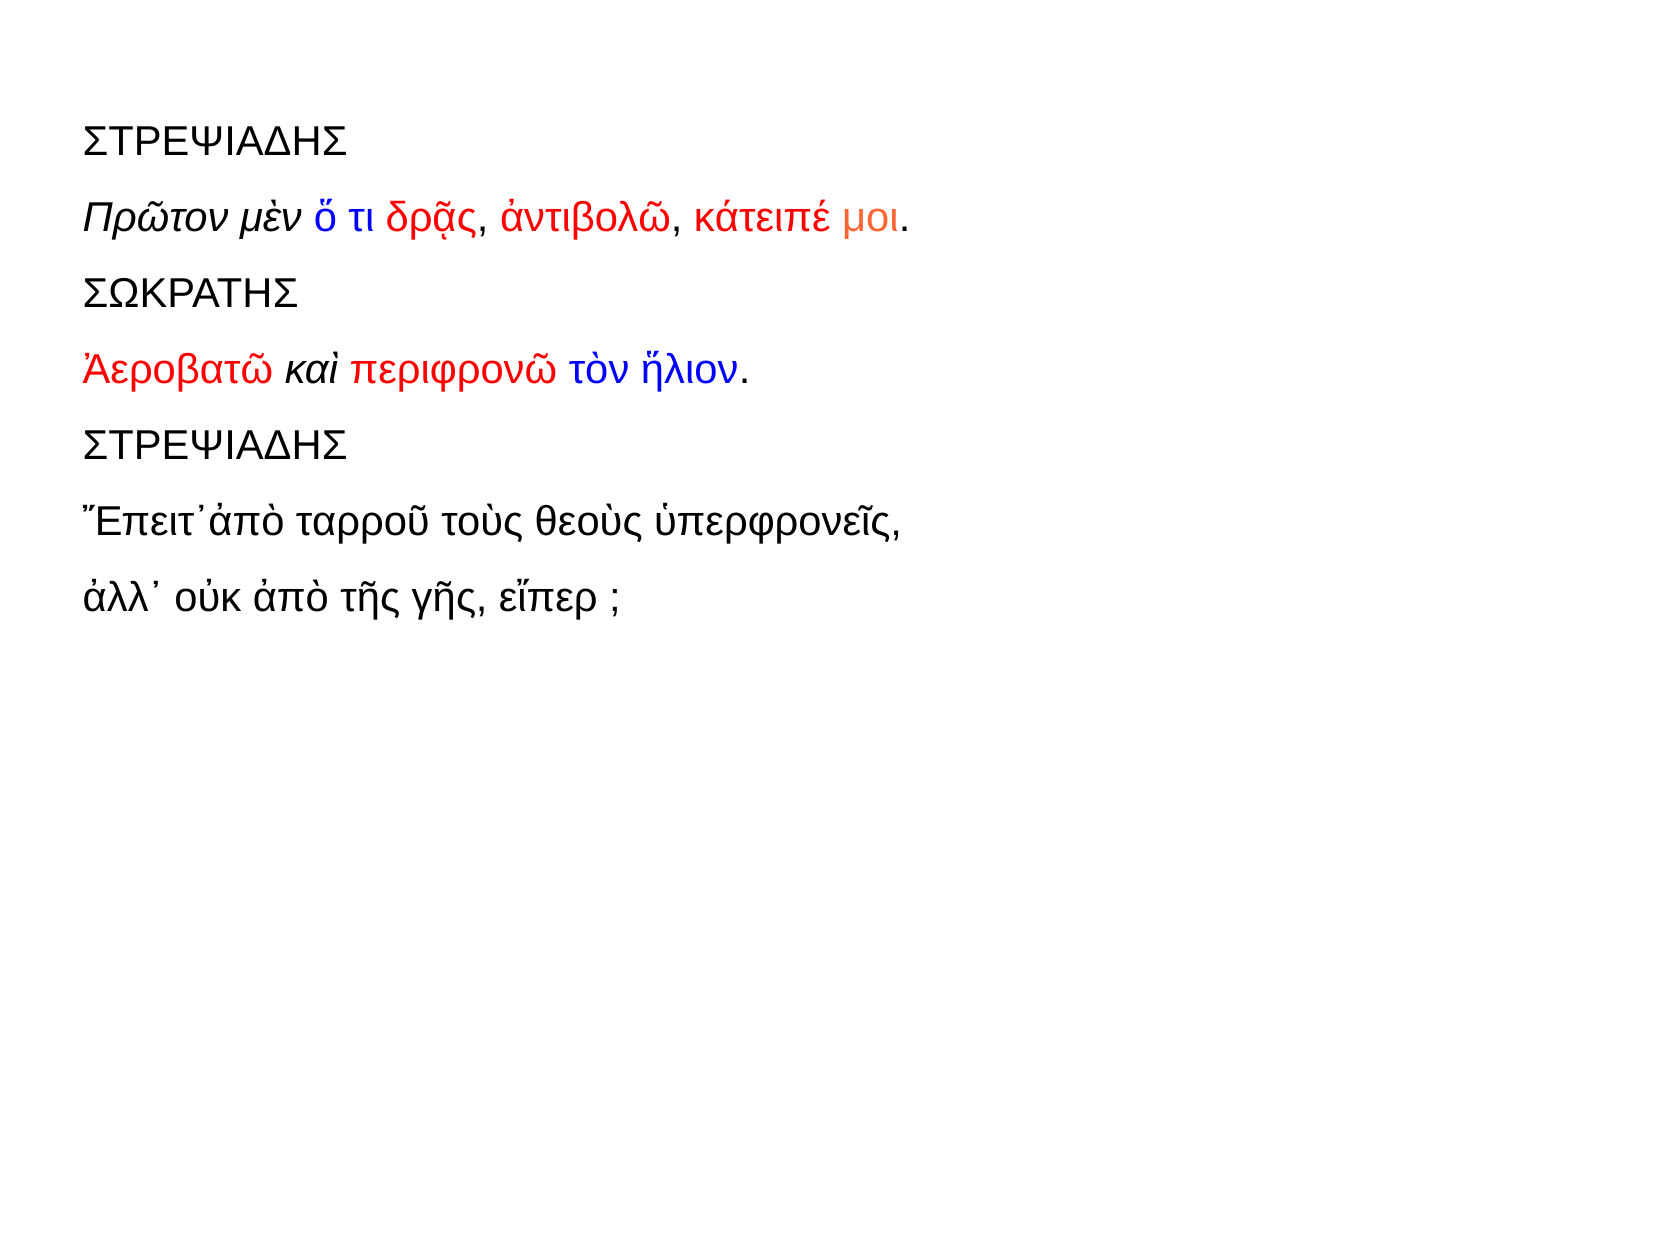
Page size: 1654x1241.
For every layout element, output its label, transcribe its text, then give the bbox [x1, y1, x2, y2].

list ΣΤΡΕΨΙΑΔΗΣ Πρῶτον μὲν ὅ τι δρᾷς, ἀντιβολῶ, κάτειπέ μοι. ΣΩΚΡΑΤΗΣ Ἀεροβατῶ καὶ περιφρονῶ τὸν ἥλιον. ΣΤΡΕΨΙΑΔΗΣ Ἔπειτ᾿ἀπὸ ταρροῦ τοὺς θεοὺς ὑπερφρονεῖς, ἀλλ᾿ οὐκ ἀπὸ τῆς γῆς, εἴπερ ; [82, 118, 1571, 1116]
